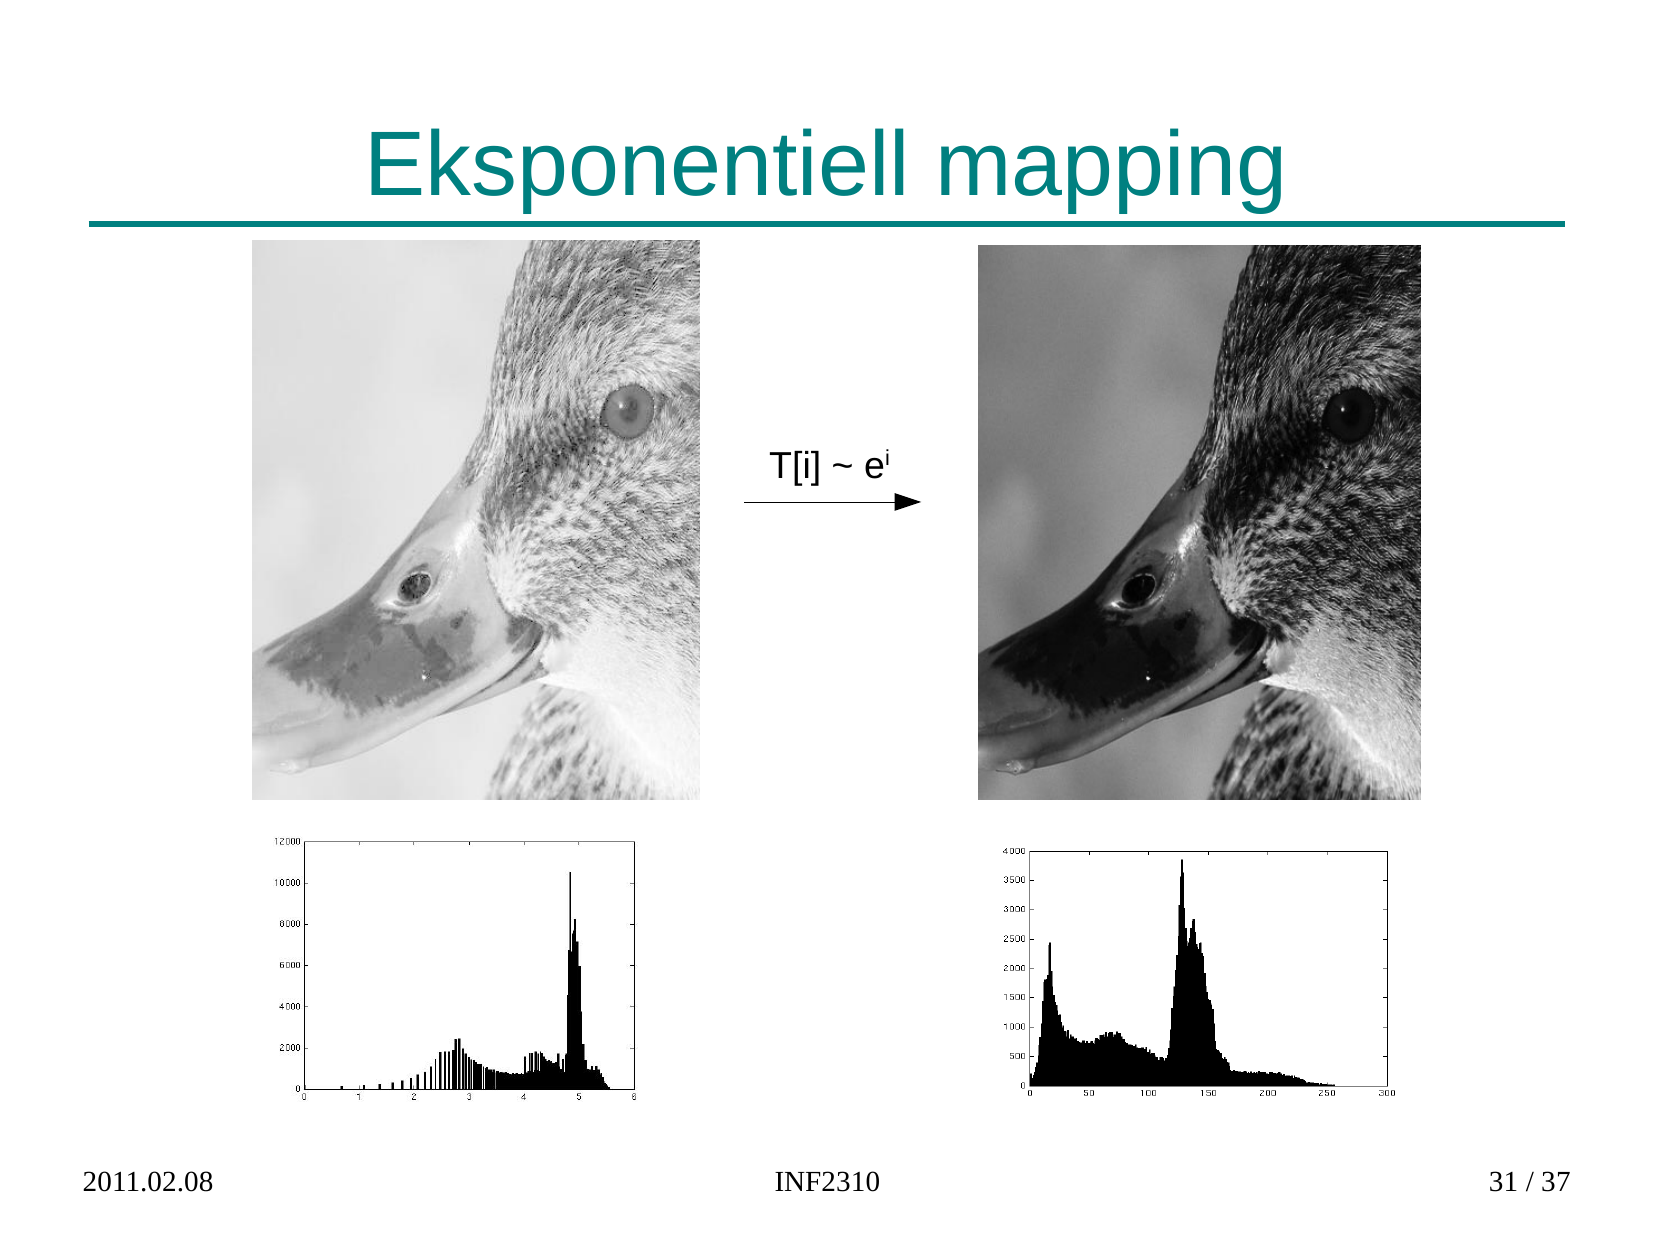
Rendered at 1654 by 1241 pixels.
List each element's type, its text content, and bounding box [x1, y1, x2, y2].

title Eksponentiell mapping [123, 68, 1530, 249]
picture [252, 240, 700, 800]
text_box T[i] ~ ei [754, 437, 905, 496]
picture [248, 818, 674, 1123]
picture [978, 245, 1421, 800]
picture [969, 829, 1430, 1117]
